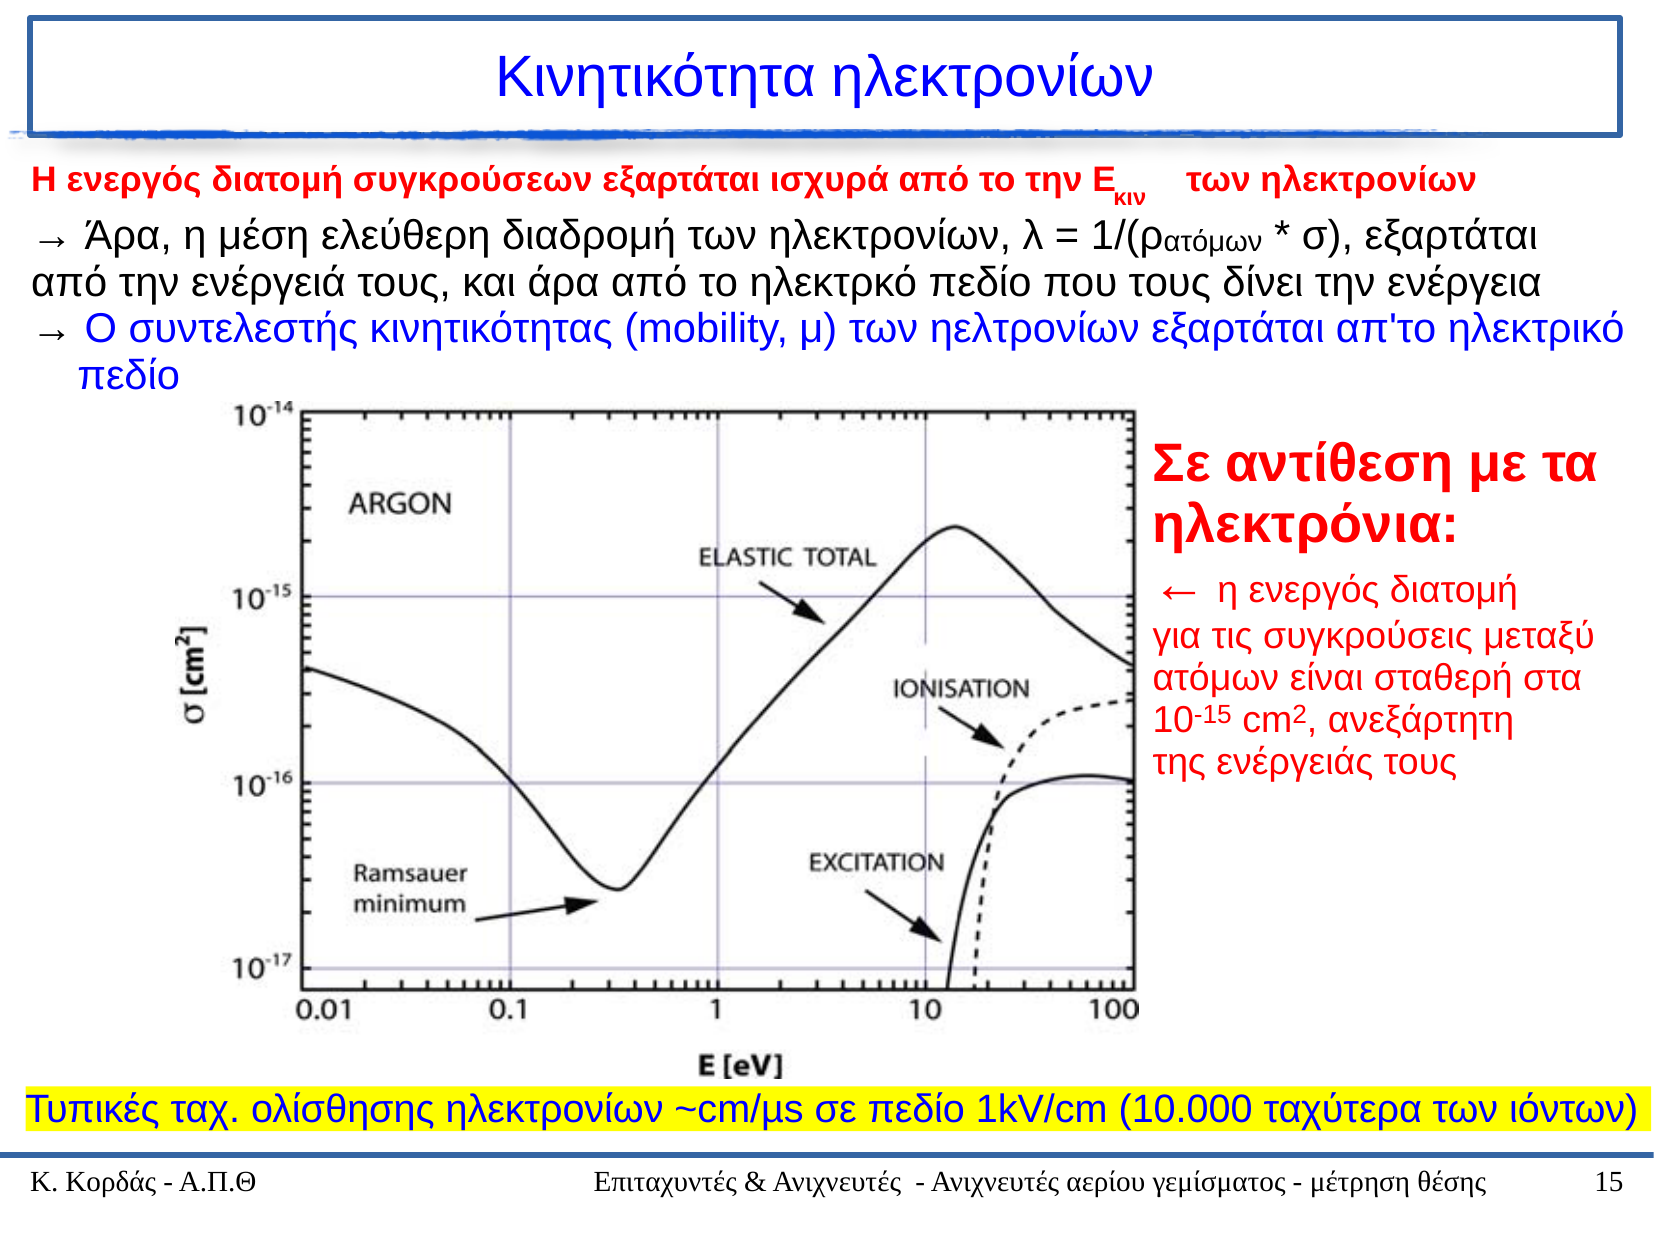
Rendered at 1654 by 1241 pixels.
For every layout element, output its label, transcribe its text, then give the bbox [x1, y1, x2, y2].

picture [175, 401, 1139, 1079]
text_box Σε αντίθεση με τα ηλεκτρόνια: ← η ενεργός διατομή για τις συγκρούσεις μεταξύ ατόμων είναι σταθερή στα 10-15 cm2, ανεξάρτητη της ενέργειάς τους [1137, 425, 1629, 792]
text_box → Άρα, η μέση ελεύθερη διαδρομή των ηλεκτρονίων, λ = 1/(ρατόμων * σ), εξαρτάται από την ενέργειά τους, και άρα από το ηλεκτρκό πεδίο που τους δίνει την ενέργεια → Ο συντελεστής κινητικότητας (mobility, μ) των ηελτρονίων εξαρτάται απ'το ηλεκτρικό πεδίο [31, 212, 1638, 410]
text_box Τυπικές ταχ. ολίσθησης ηλεκτρονίων ~cm/µs σε πεδίο 1kV/cm (10.000 ταχύτερα των ιόντων) [25, 1086, 1651, 1132]
text_box των ηλεκτρονίων [1176, 159, 1497, 211]
title Κινητικότητα ηλεκτρονίων [30, 17, 1621, 136]
picture [0, 115, 1500, 175]
text_box Η ενεργός διατοµή συγκρούσεων εξαρτάται ισχυρά από το την Ε [31, 159, 1176, 211]
text_box κιν [1113, 184, 1151, 212]
